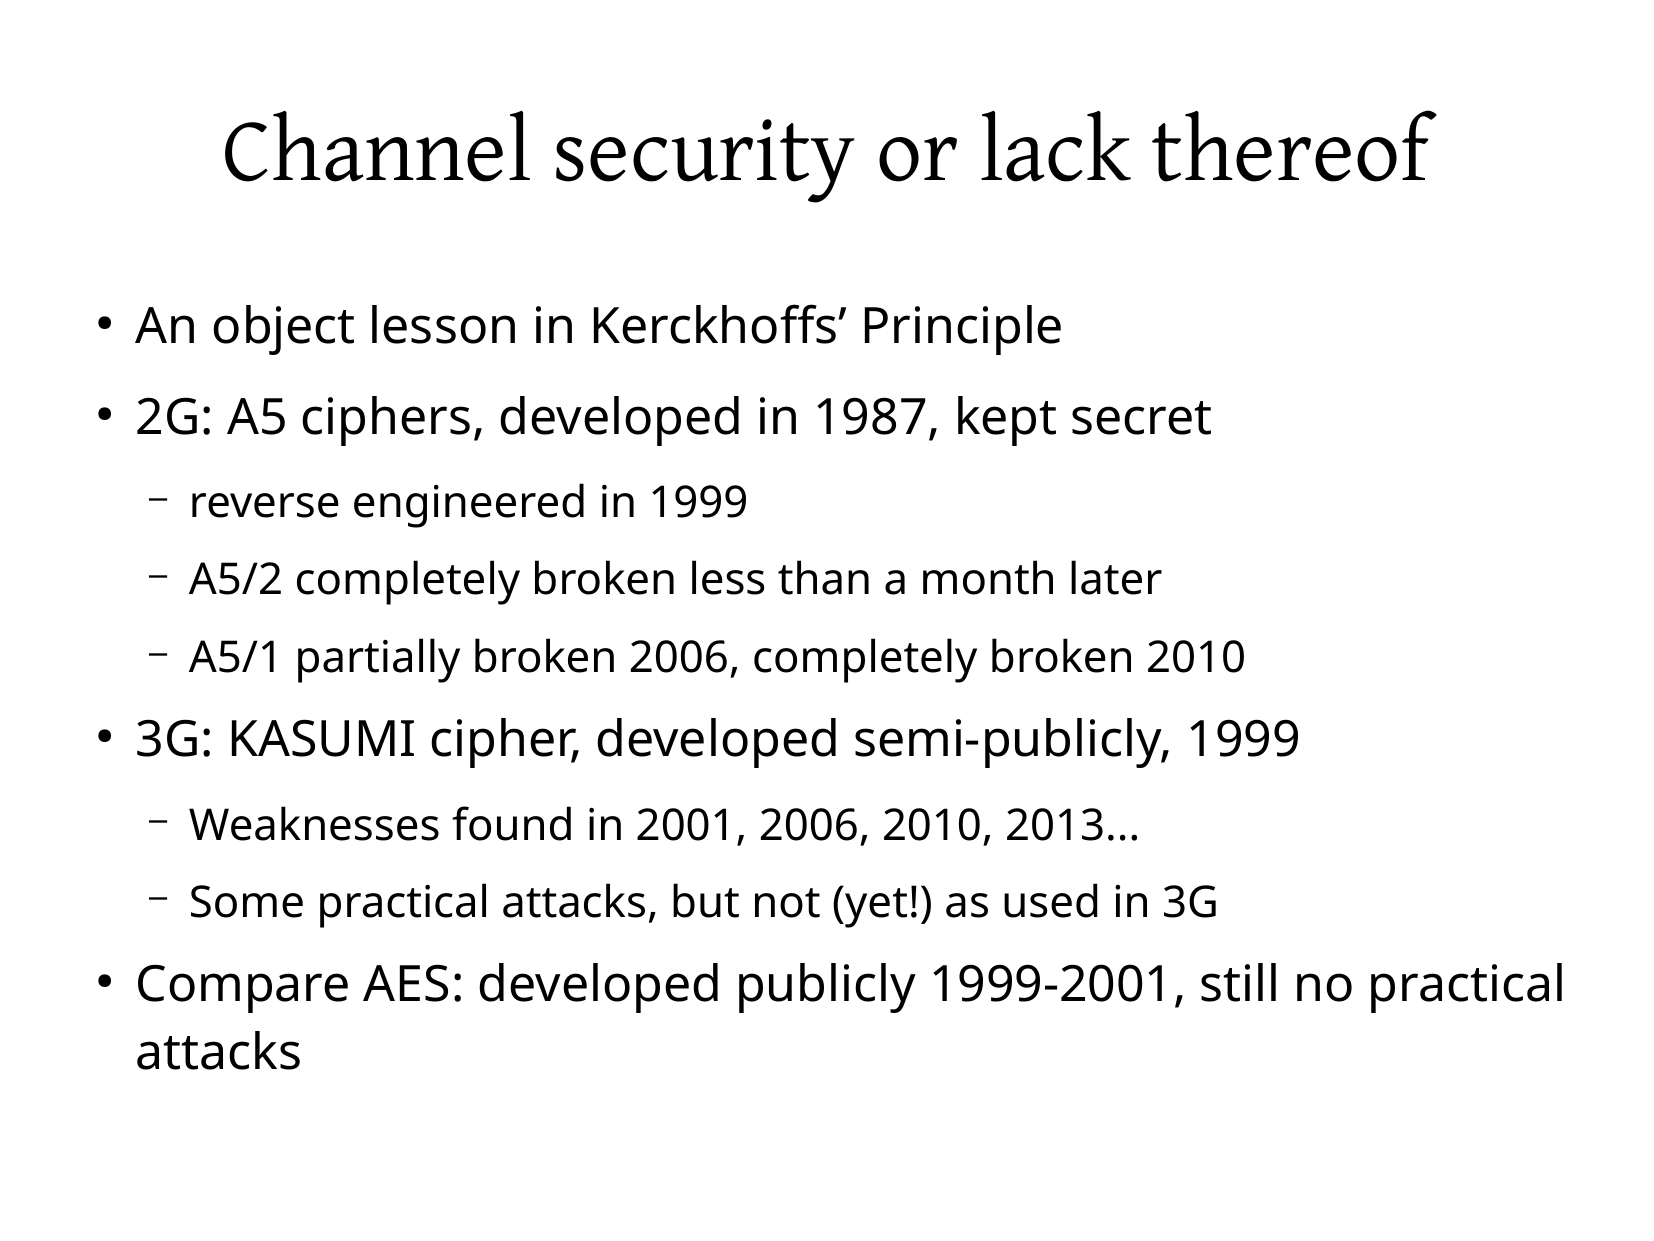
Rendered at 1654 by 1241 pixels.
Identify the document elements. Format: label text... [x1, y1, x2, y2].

list An object lesson in Kerckhoffs’ Principle 2G: A5 ciphers, developed in 1987, kept secret reverse engineered in 1999 A5/2 completely broken less than a month later A5/1 partially broken 2006, completely broken 2010 3G: KASUMI cipher, developed semi-publicly, 1999 Weaknesses found in 2001, 2006, 2010, 2013... Some practical attacks, but not (yet!) as used in 3G Compare AES: developed publicly 1999-2001, still no practical attacks [82, 290, 1571, 1096]
title Channel security or lack thereof [82, 49, 1571, 257]
